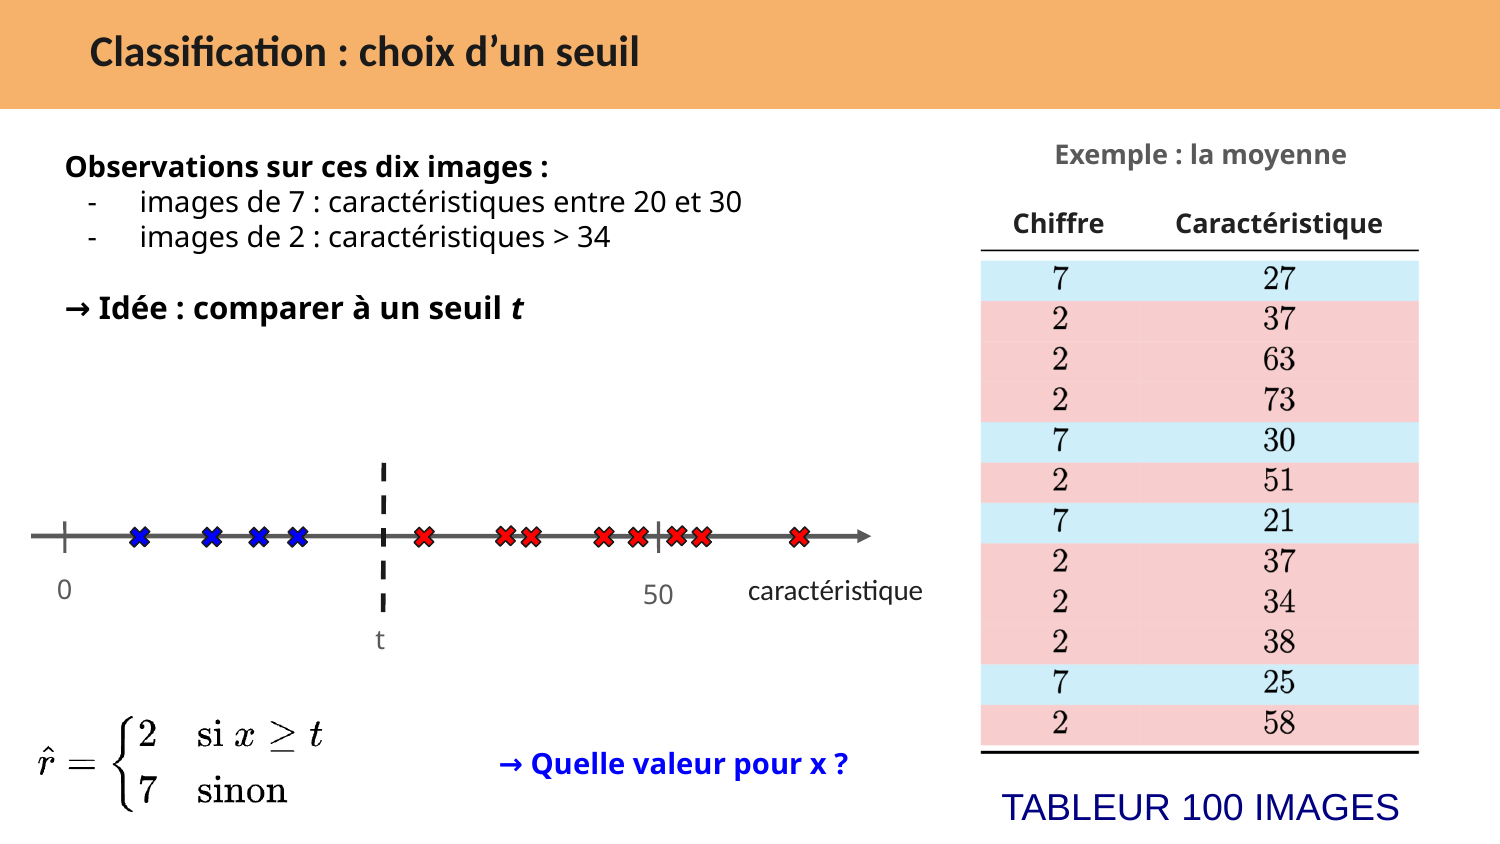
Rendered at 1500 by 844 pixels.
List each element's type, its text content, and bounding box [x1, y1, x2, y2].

text_box Exemple : la moyenne [1011, 122, 1390, 186]
text_box 50 [602, 561, 715, 625]
text_box [628, 527, 649, 548]
text_box [129, 527, 150, 548]
text_box Chiffre [981, 191, 1135, 255]
text_box [495, 526, 516, 547]
picture [37, 716, 323, 812]
text_box Caractéristique [1135, 191, 1423, 255]
text_box [248, 527, 269, 548]
text_box t [360, 607, 407, 670]
text_box [287, 527, 308, 548]
text_box [666, 526, 687, 547]
text_box [414, 527, 435, 548]
text_box [201, 527, 222, 548]
text_box [521, 527, 542, 548]
text_box TABLEUR 100 IMAGES [912, 767, 1490, 843]
text_box [789, 527, 810, 548]
text_box Classification : choix d’un seuil [0, 0, 1500, 109]
text_box → Quelle valeur pour x ? [483, 730, 870, 796]
text_box caractéristique [699, 557, 973, 621]
text_box Observations sur ces dix images : images de 7 : caractéristiques entre 20 et 30 images de 2 : caractéristiques > 34 → Idée : comparer à un seuil t [49, 133, 936, 341]
picture [974, 243, 1427, 759]
text_box 0 [41, 557, 88, 621]
text_box [593, 527, 614, 548]
text_box [691, 527, 712, 548]
